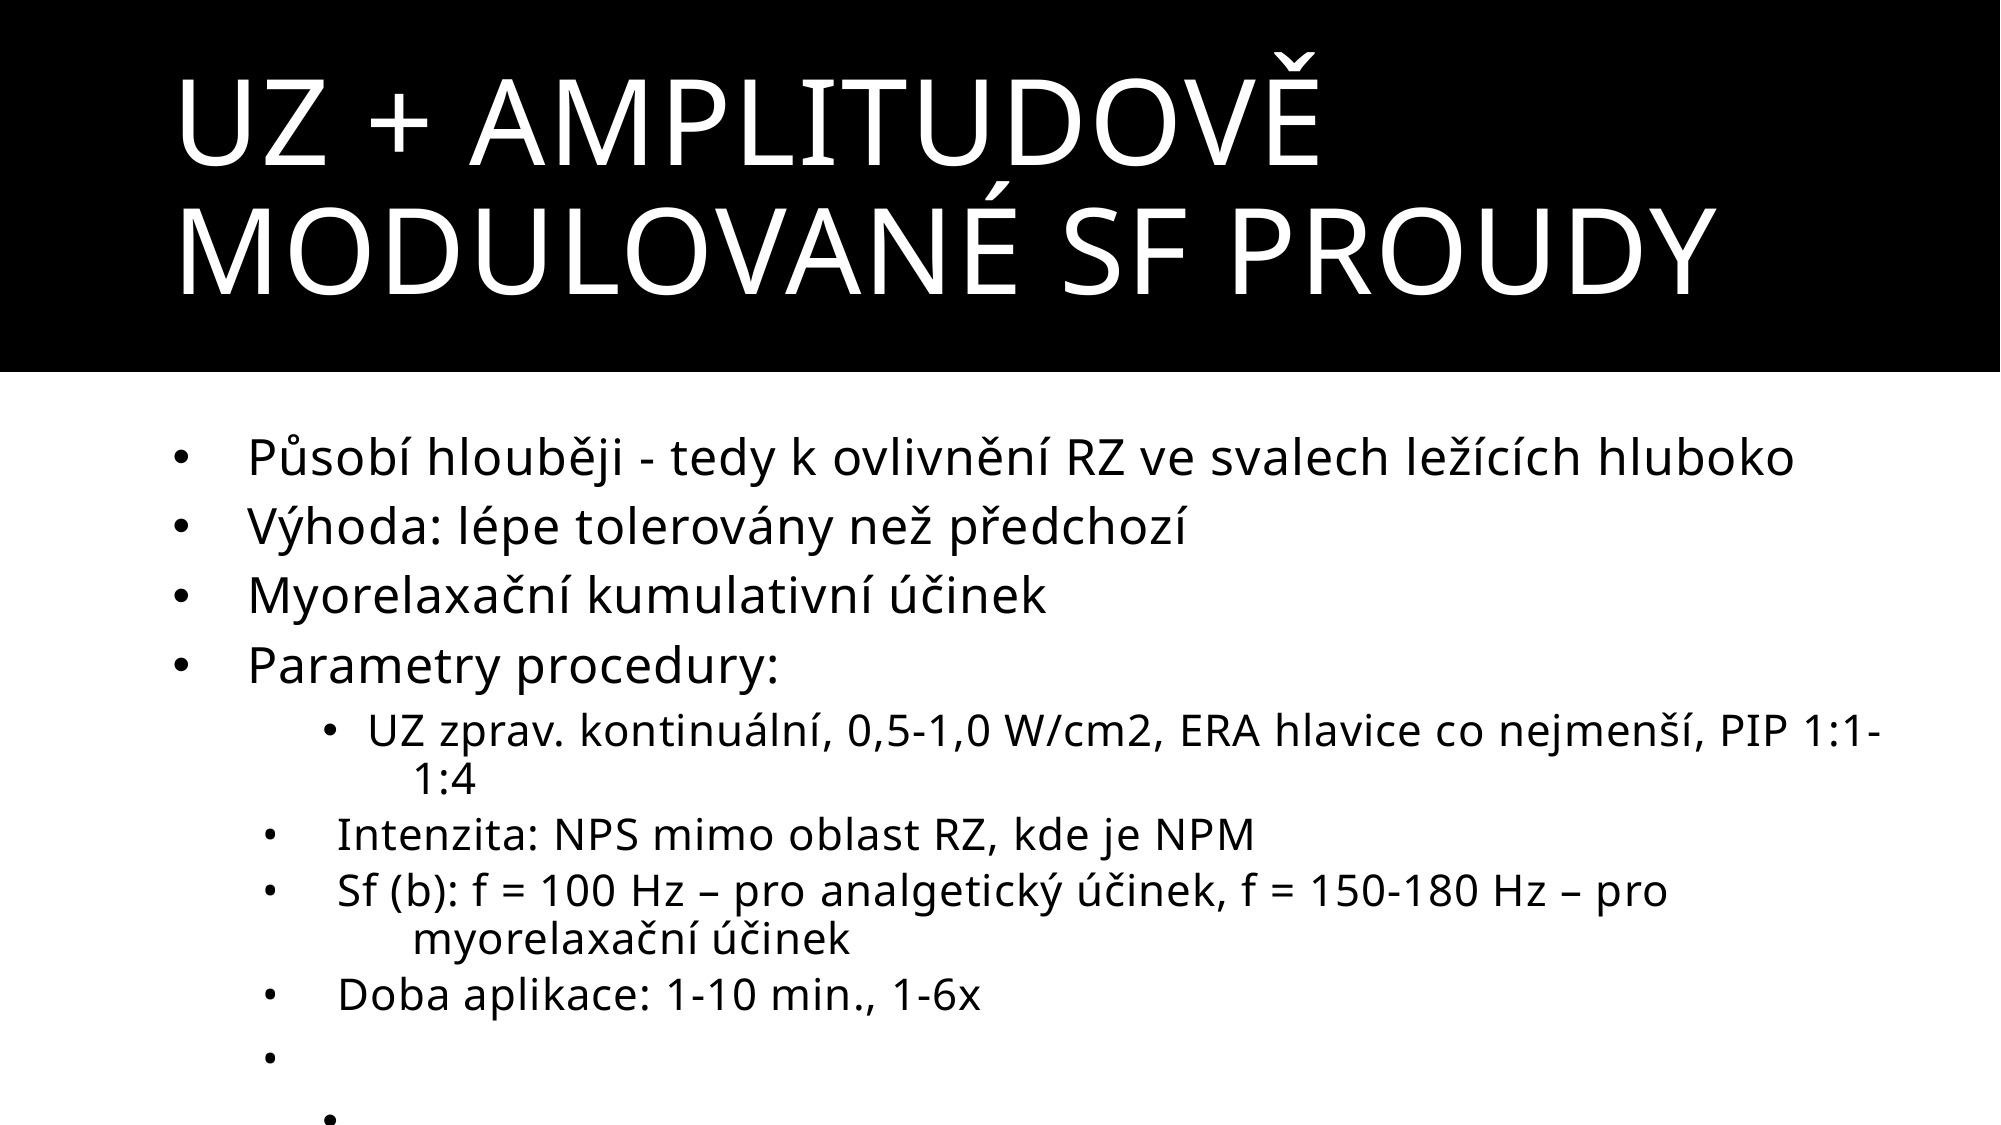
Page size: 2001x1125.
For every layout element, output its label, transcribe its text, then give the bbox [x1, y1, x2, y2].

title UZ + amplitudově modulované sf PROUDY [157, 52, 1842, 332]
list Působí hlouběji - tedy k ovlivnění RZ ve svalech ležících hluboko Výhoda: lépe tolerovány než předchozí Myorelaxační kumulativní účinek Parametry procedury: UZ zprav. kontinuální, 0,5-1,0 W/cm2, ERA hlavice co nejmenší, PIP 1:1-1:4 Intenzita: NPS mimo oblast RZ, kde je NPM Sf (b): f = 100 Hz – pro analgetický účinek, f = 150-180 Hz – pro myorelaxační účinek Doba aplikace: 1-10 min., 1-6x [157, 424, 1904, 1108]
